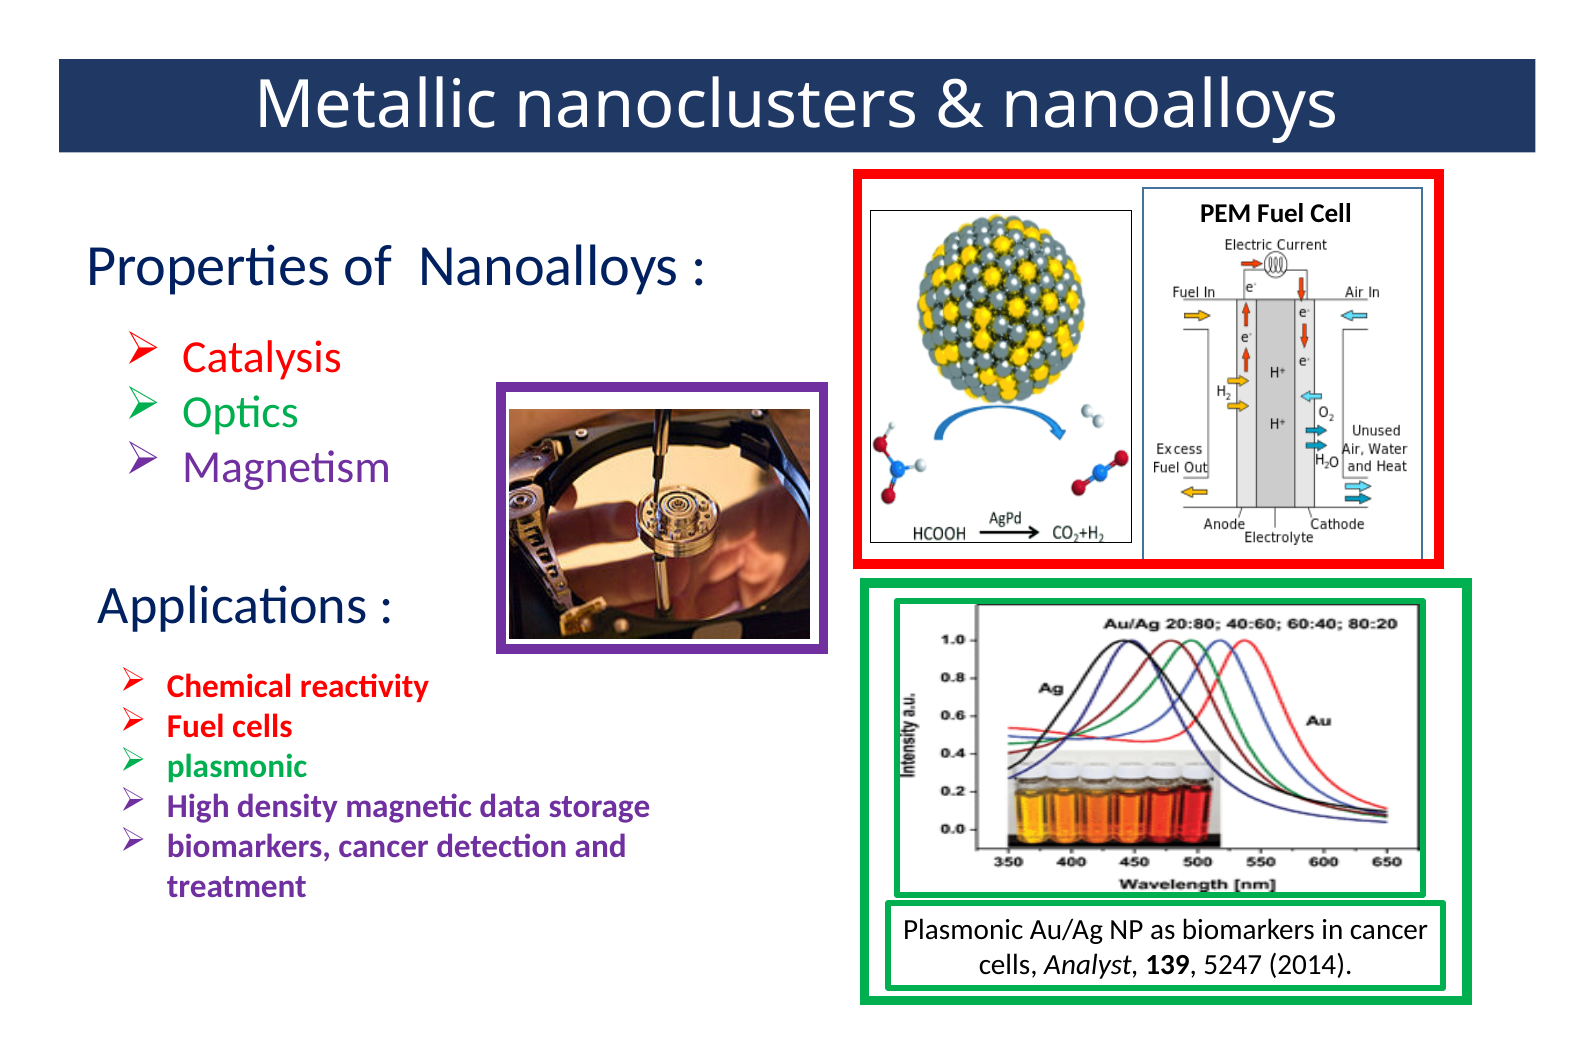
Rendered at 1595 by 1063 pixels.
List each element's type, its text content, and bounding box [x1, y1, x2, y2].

text_box Chemical reactivity Fuel cells plasmonic High density magnetic data storage biomarkers, cancer detection and treatment [105, 656, 699, 912]
picture [509, 409, 810, 639]
picture [900, 604, 1420, 892]
text_box Applications : [70, 561, 410, 642]
text_box Properties of Nanoalloys : [58, 219, 723, 305]
picture [1154, 238, 1409, 545]
title Metallic nanoclusters & nanoalloys [59, 59, 1536, 153]
picture [870, 210, 1132, 543]
text_box Plasmonic Au/Ag NP as biomarkers in cancer cells, Analyst, 139, 5247 (2014). [888, 903, 1444, 988]
text_box Catalysis Optics Magnetism [110, 318, 442, 499]
text_box PEM Fuel Cell [1185, 189, 1376, 236]
